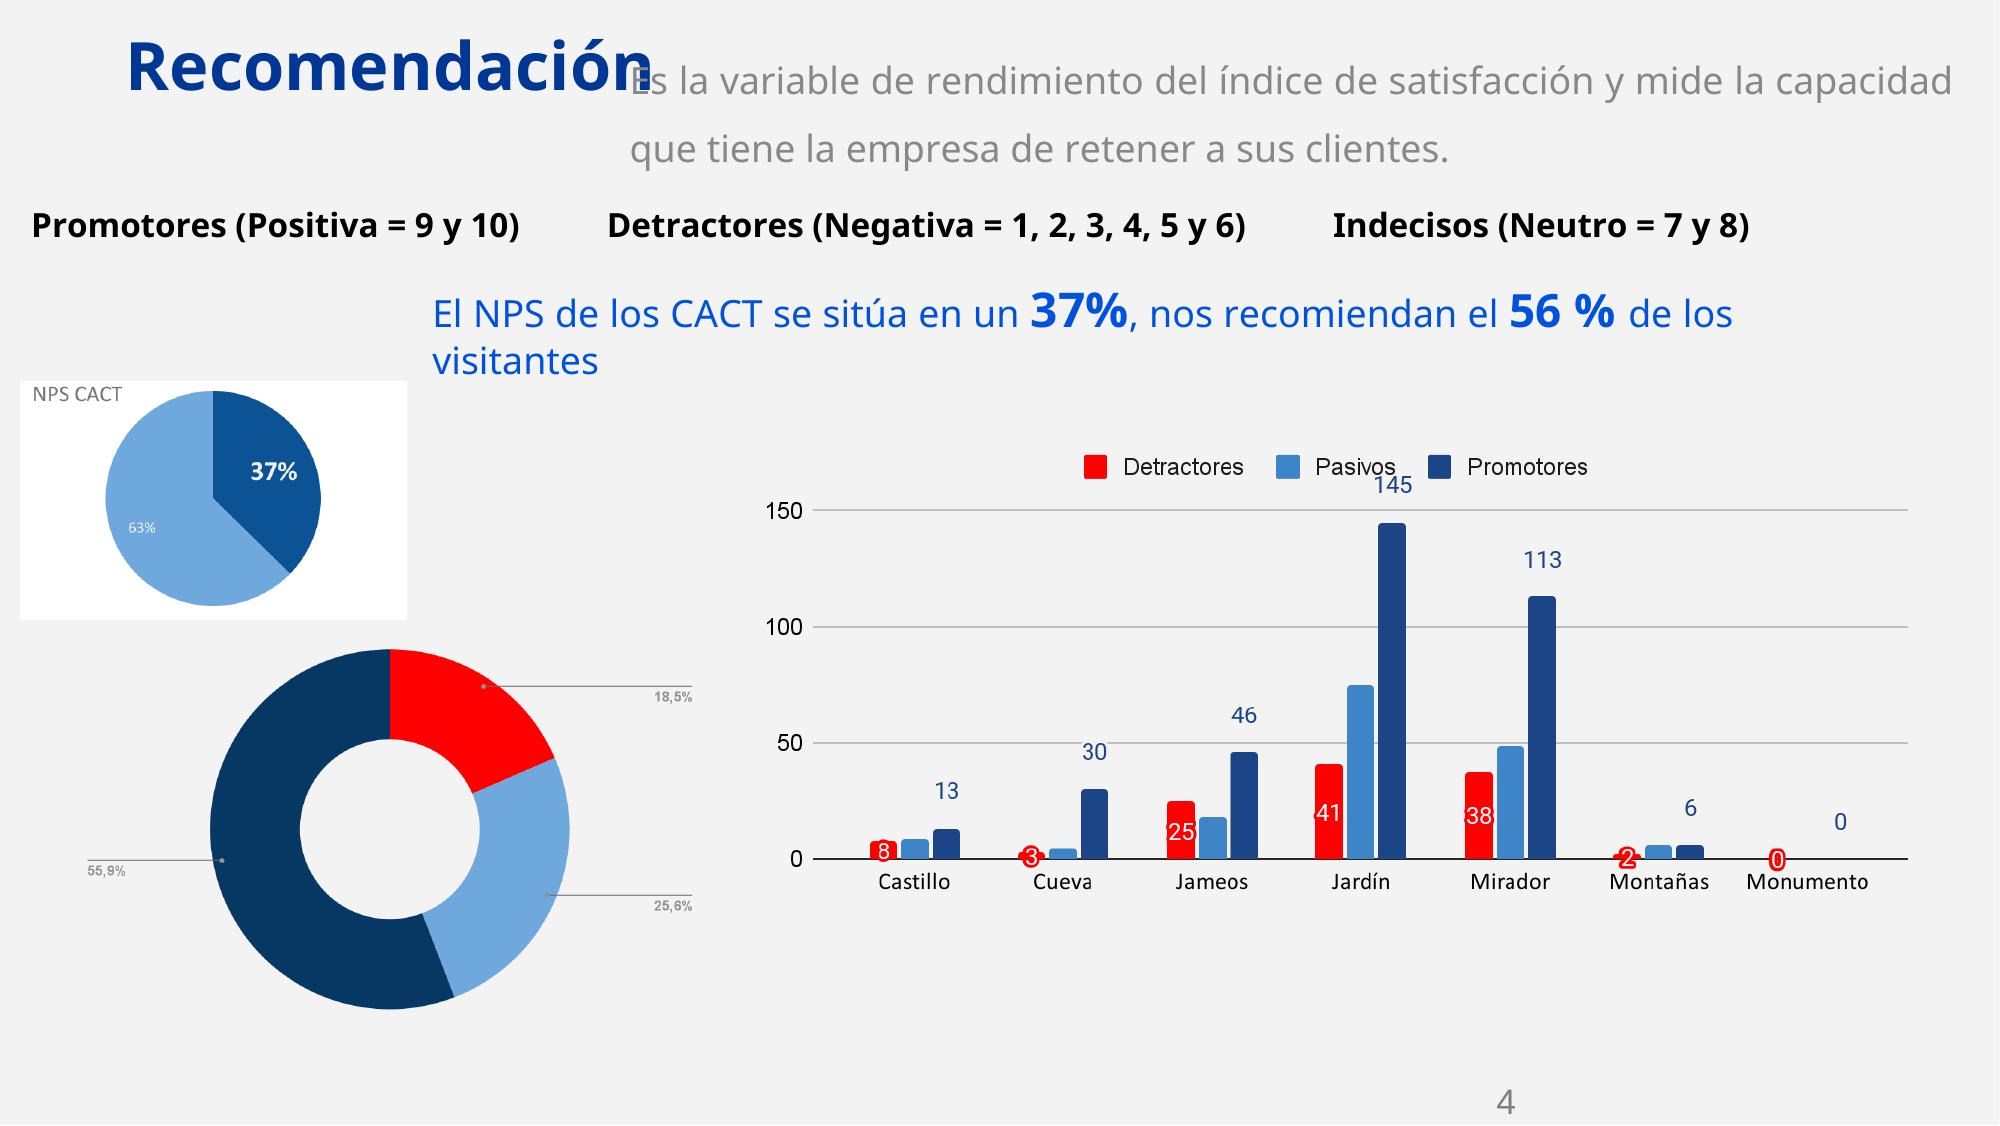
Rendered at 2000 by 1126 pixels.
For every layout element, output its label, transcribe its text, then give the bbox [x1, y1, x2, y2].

picture [739, 428, 1932, 919]
picture [20, 381, 407, 620]
text_box Recomendación [125, 4, 1197, 124]
text_box Promotores (Positiva = 9 y 10) Detractores (Negativa = 1, 2, 3, 4, 5 y 6) Indecisos (Neutro = 7 y 8) [31, 196, 601, 252]
text_box <número> [1478, 1069, 1945, 1126]
picture [67, 629, 712, 1029]
text_box El NPS de los CACT se sitúa en un 37%, nos recomiendan el 56 % de los visitantes [404, 251, 1850, 412]
text_box Es la variable de rendimiento del índice de satisfacción y mide la capacidad que tiene la empresa de retener a sus clientes. [601, 6, 2000, 294]
